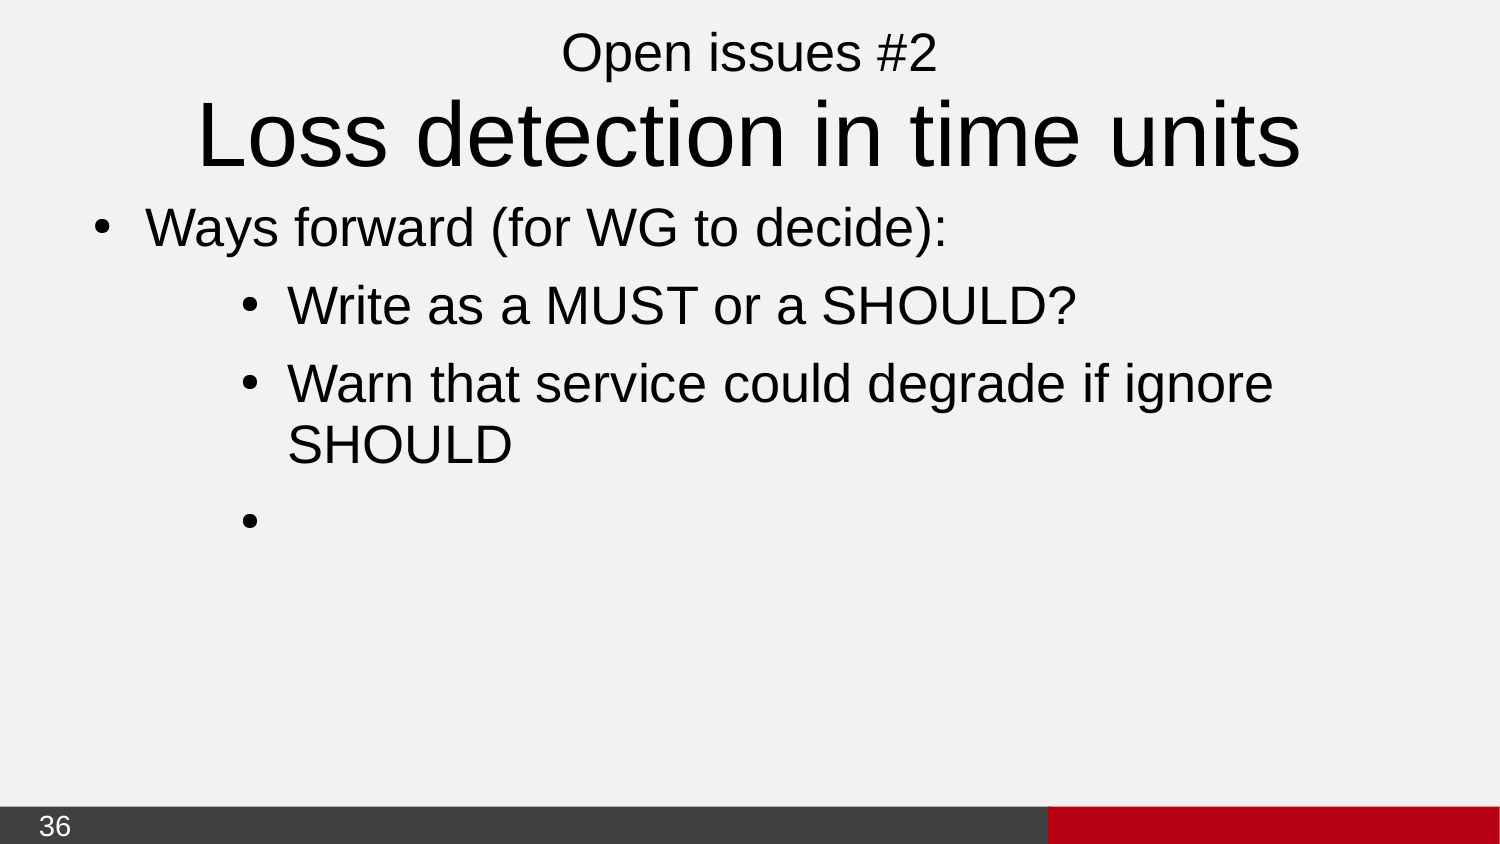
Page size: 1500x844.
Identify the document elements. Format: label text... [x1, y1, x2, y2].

title Open issues #2 Loss detection in time units [75, 22, 1425, 186]
list Ways forward (for WG to decide): Write as a MUST or a SHOULD? Warn that service could degrade if ignore SHOULD [75, 197, 1425, 687]
